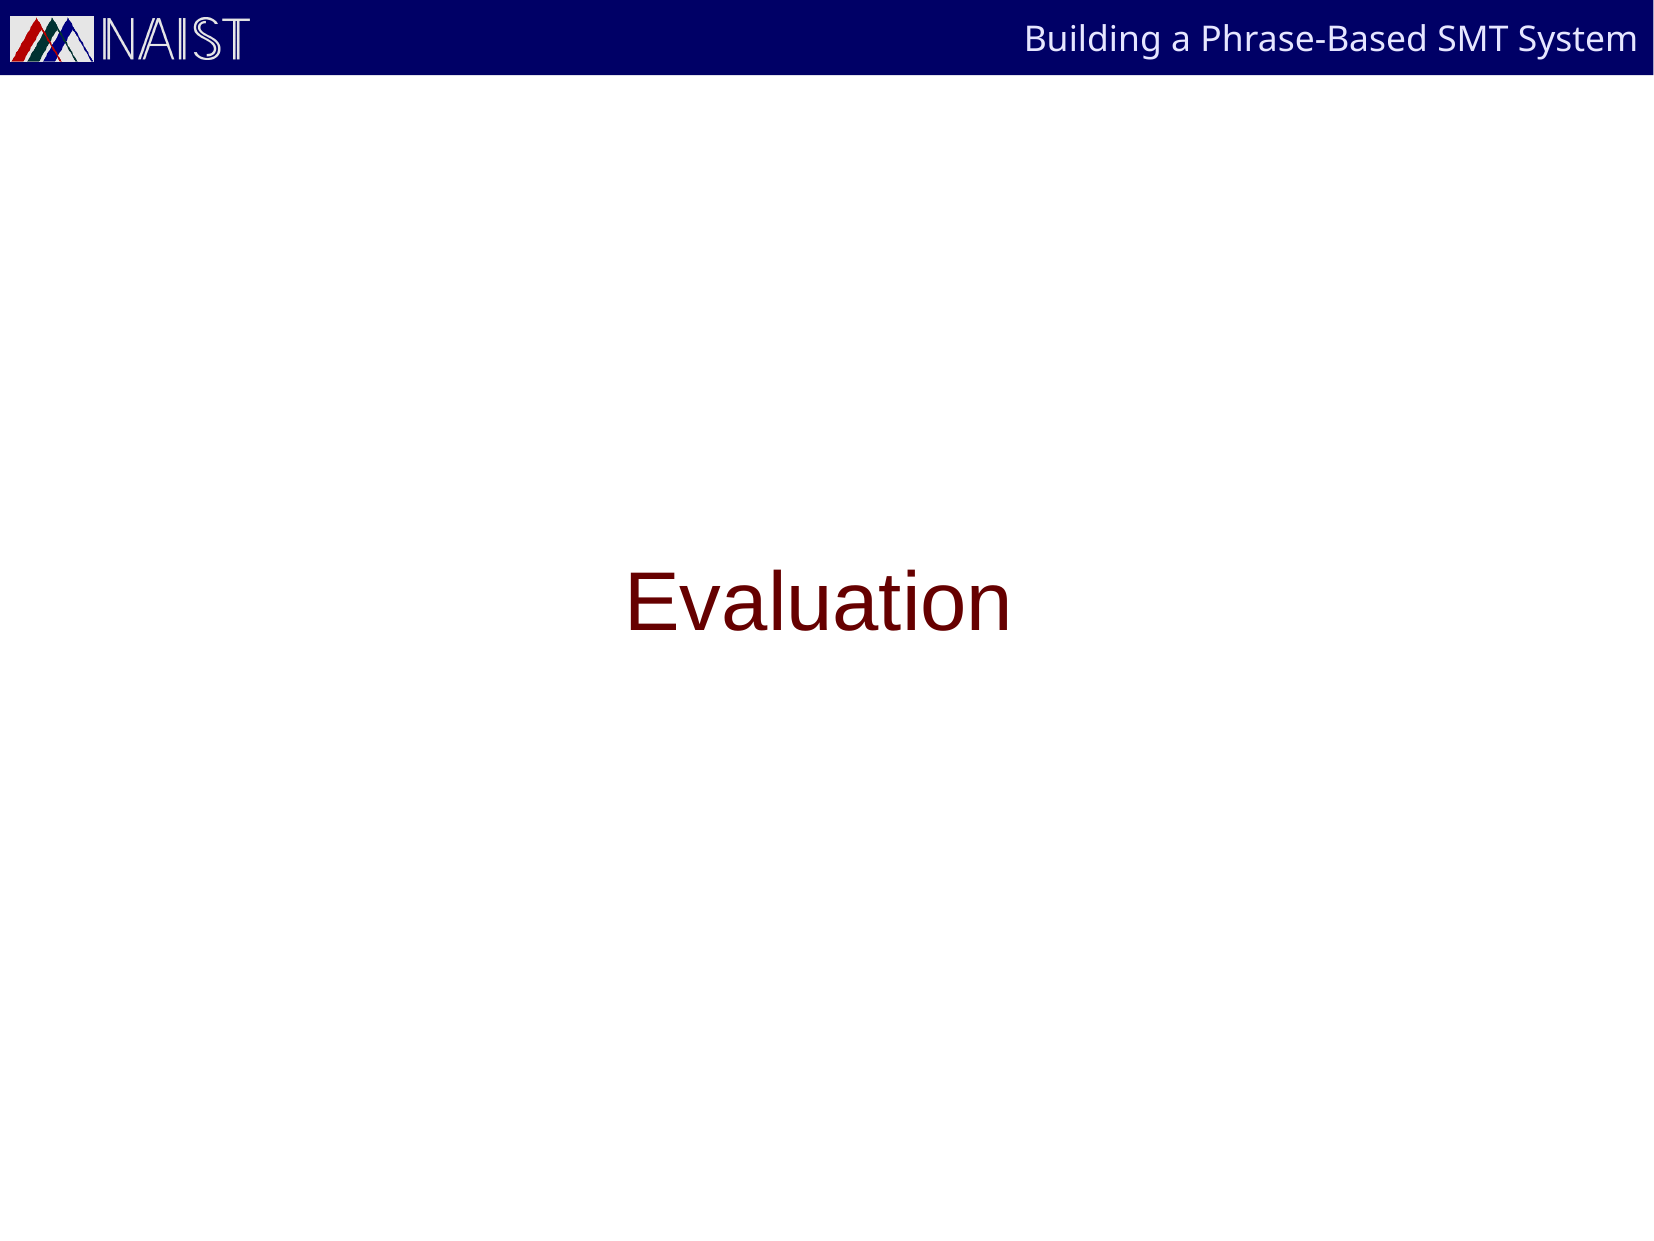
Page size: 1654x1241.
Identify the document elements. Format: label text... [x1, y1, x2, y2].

picture [10, 16, 94, 62]
picture [102, 17, 251, 60]
title Evaluation [75, 506, 1564, 698]
